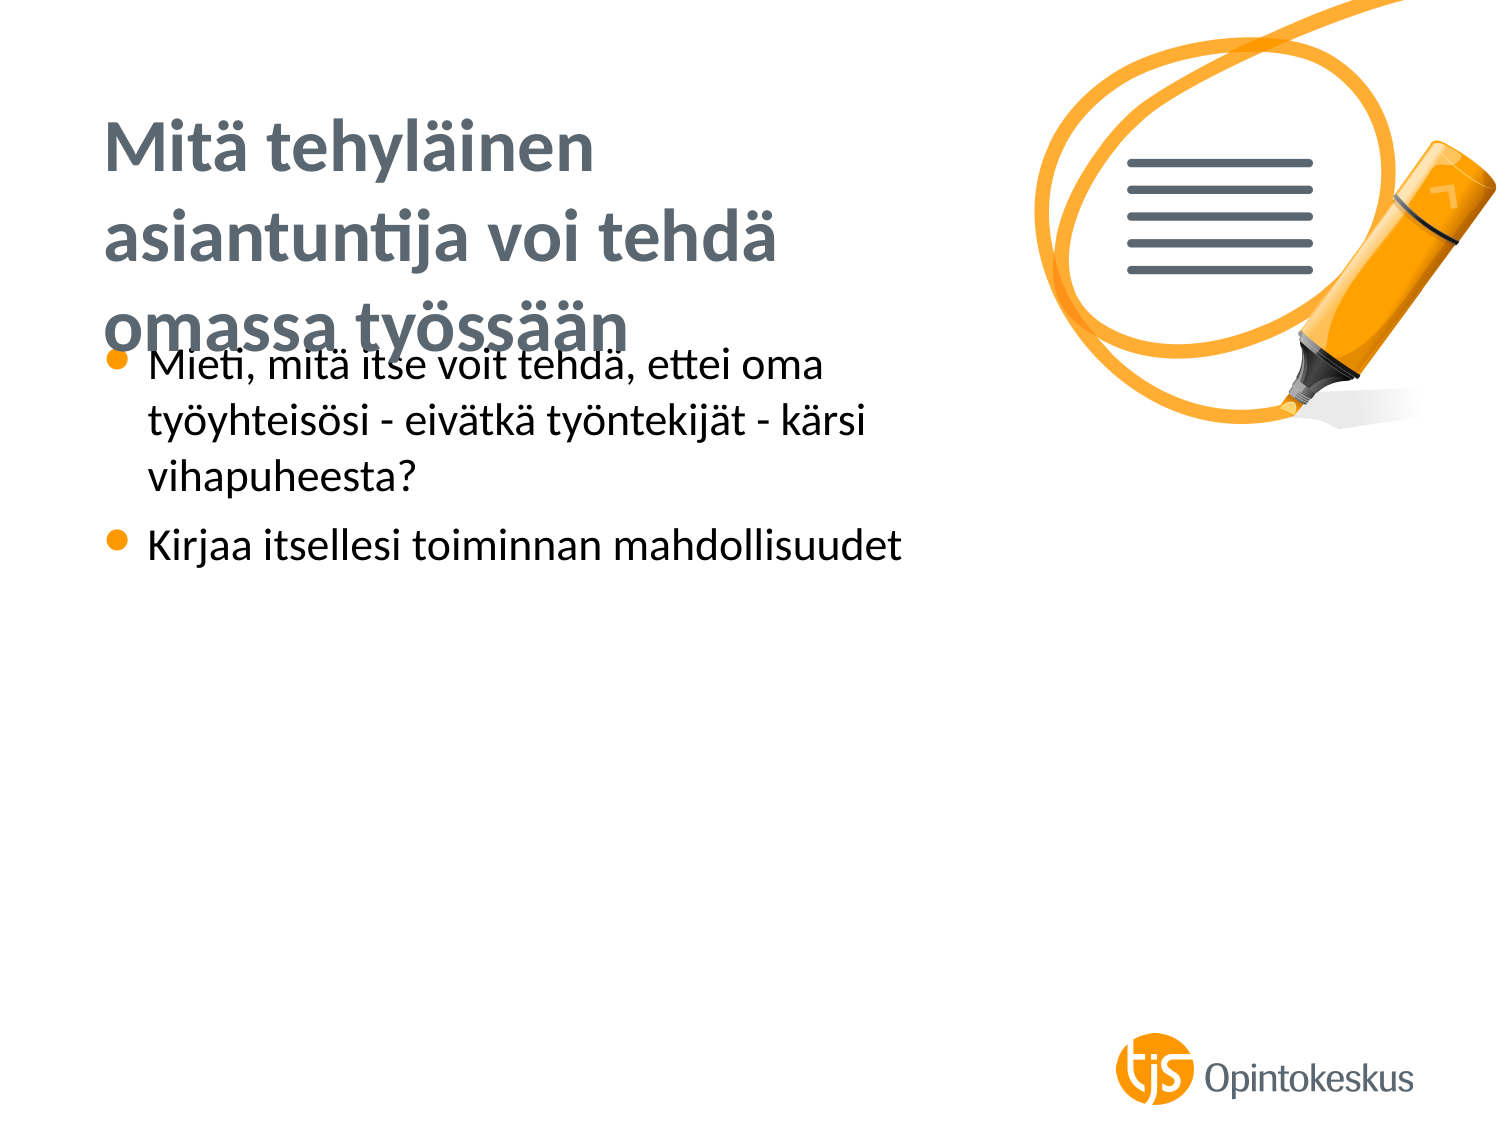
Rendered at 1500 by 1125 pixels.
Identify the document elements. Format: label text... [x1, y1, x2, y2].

picture [1029, 0, 1500, 434]
list Mieti, mitä itse voit tehdä, ettei oma työyhteisösi - eivätkä työntekijät - kärsi vihapuheesta? Kirjaa itsellesi toiminnan mahdollisuudet [88, 324, 975, 1004]
picture [1116, 1033, 1413, 1105]
title Mitä tehyläinen asiantuntija voi tehdä omassa työssään [88, 88, 975, 266]
